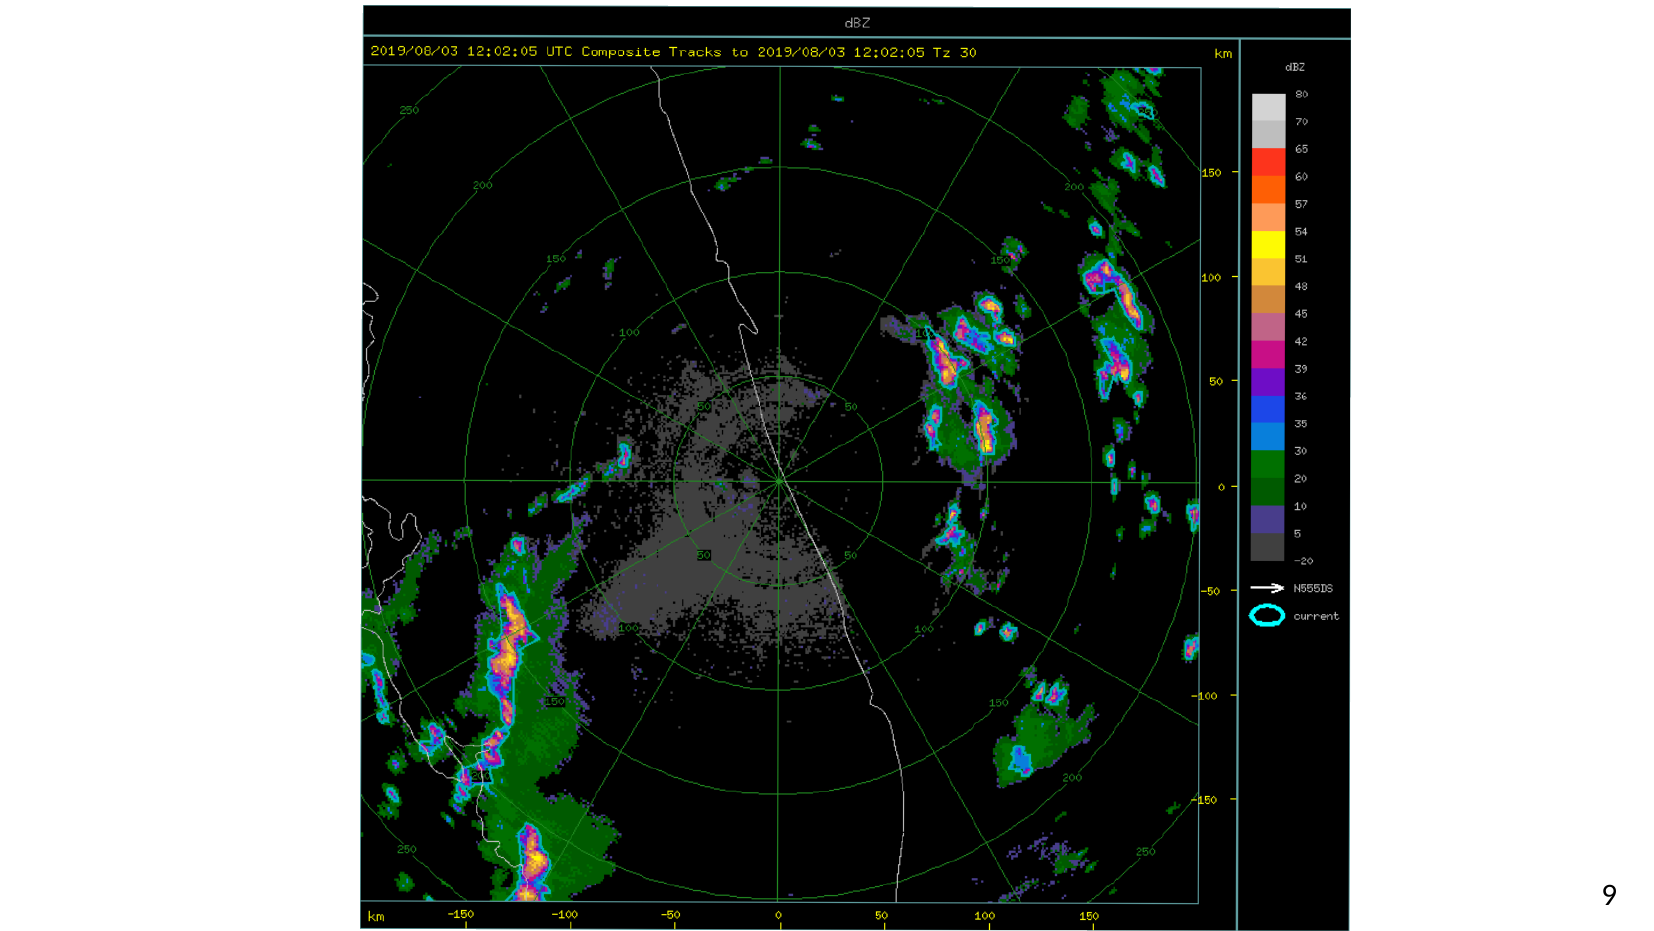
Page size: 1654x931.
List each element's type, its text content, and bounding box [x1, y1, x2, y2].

text_box <number> [1282, 870, 1633, 916]
picture [359, 4, 1351, 931]
